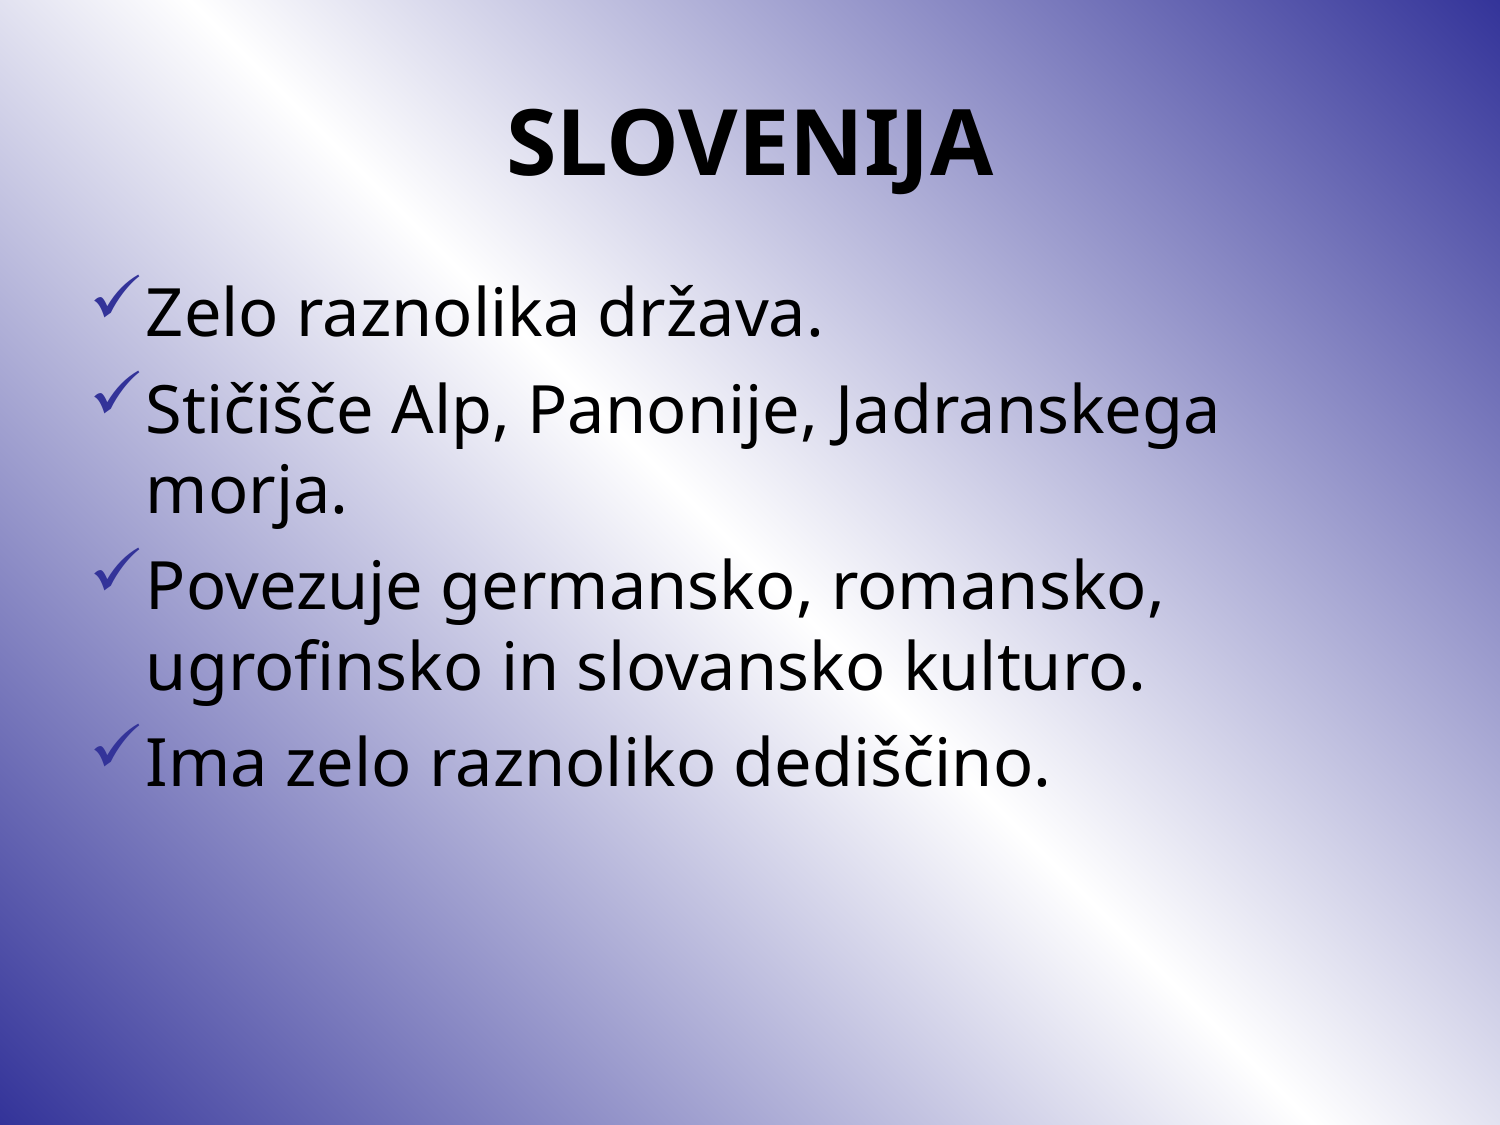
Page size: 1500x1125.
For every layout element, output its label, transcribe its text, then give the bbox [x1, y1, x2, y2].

list Zelo raznolika država. Stičišče Alp, Panonije, Jadranskega morja. Povezuje germansko, romansko, ugrofinsko in slovansko kulturo. Ima zelo raznoliko dediščino. [75, 262, 1425, 1005]
title SLOVENIJA [75, 45, 1425, 233]
